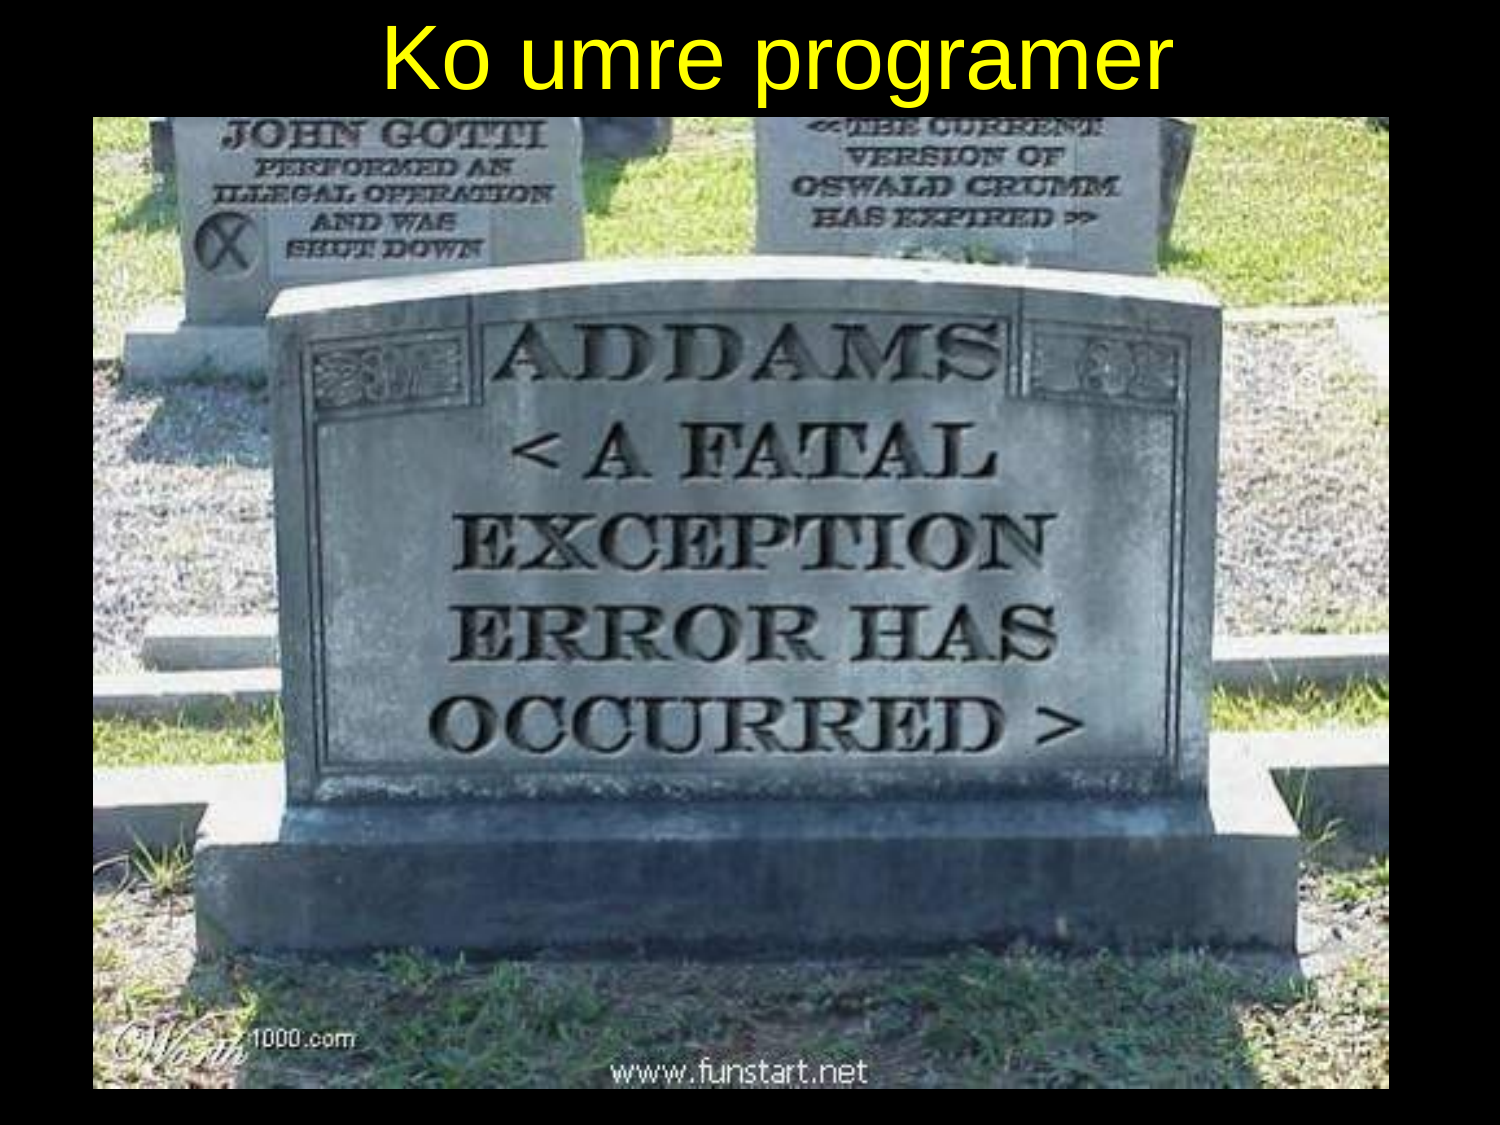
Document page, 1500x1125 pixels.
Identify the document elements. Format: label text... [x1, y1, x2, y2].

picture [93, 117, 1389, 1089]
title Ko umre programer [140, 0, 1416, 116]
